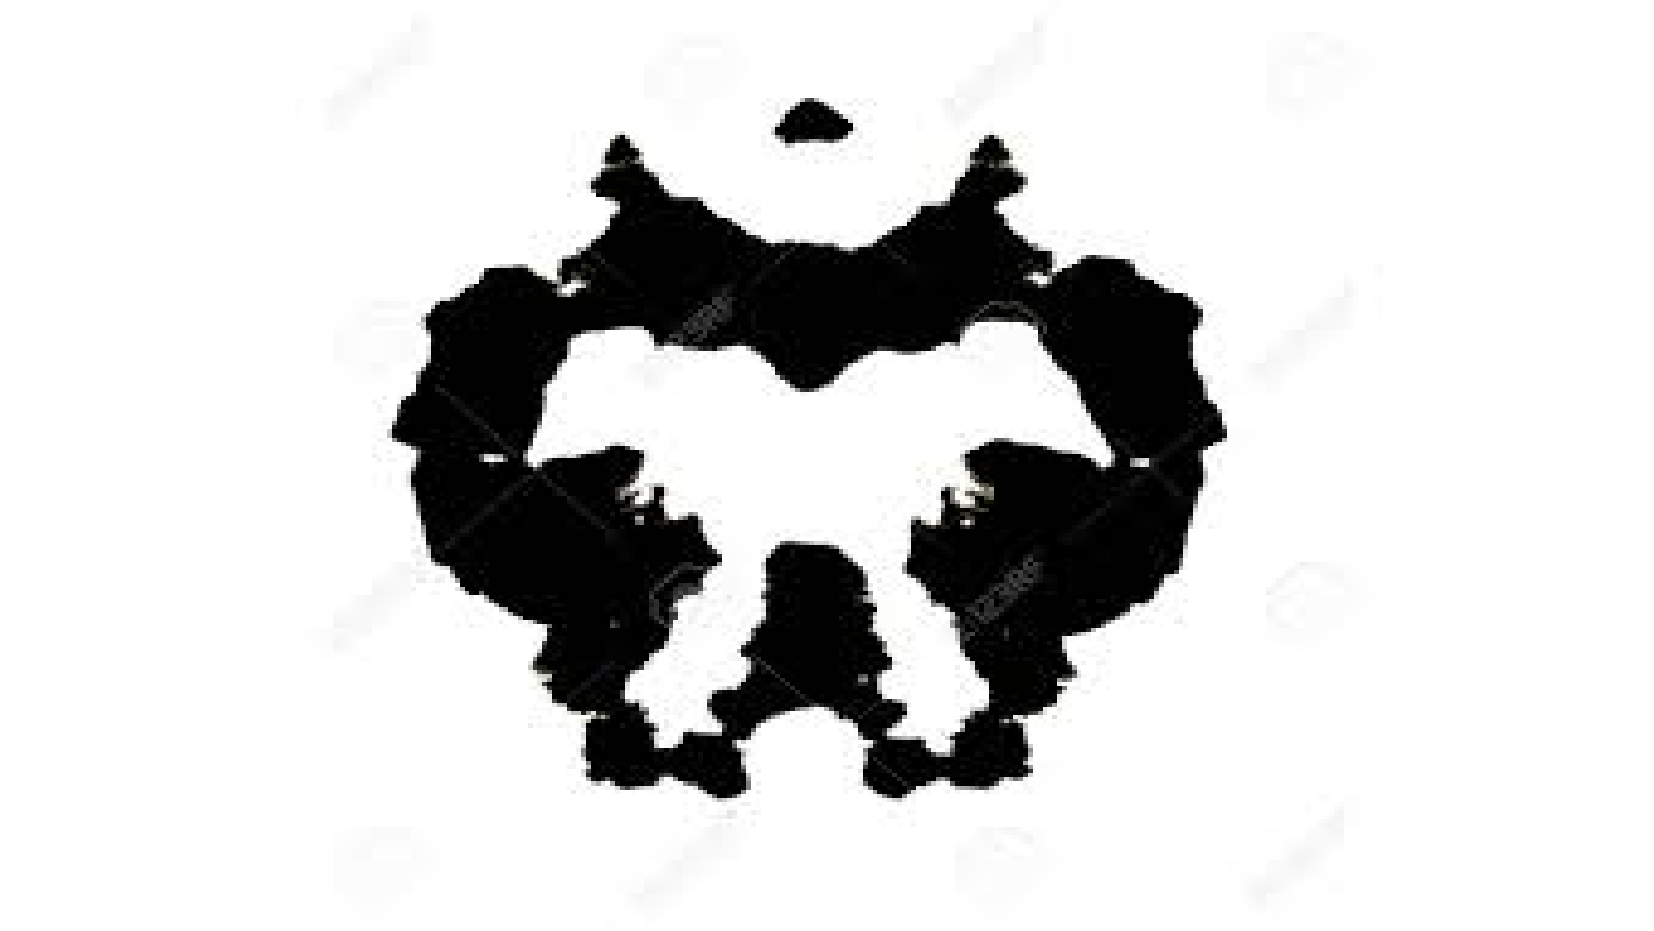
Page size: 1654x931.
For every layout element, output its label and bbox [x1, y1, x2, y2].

picture [295, 0, 1388, 931]
